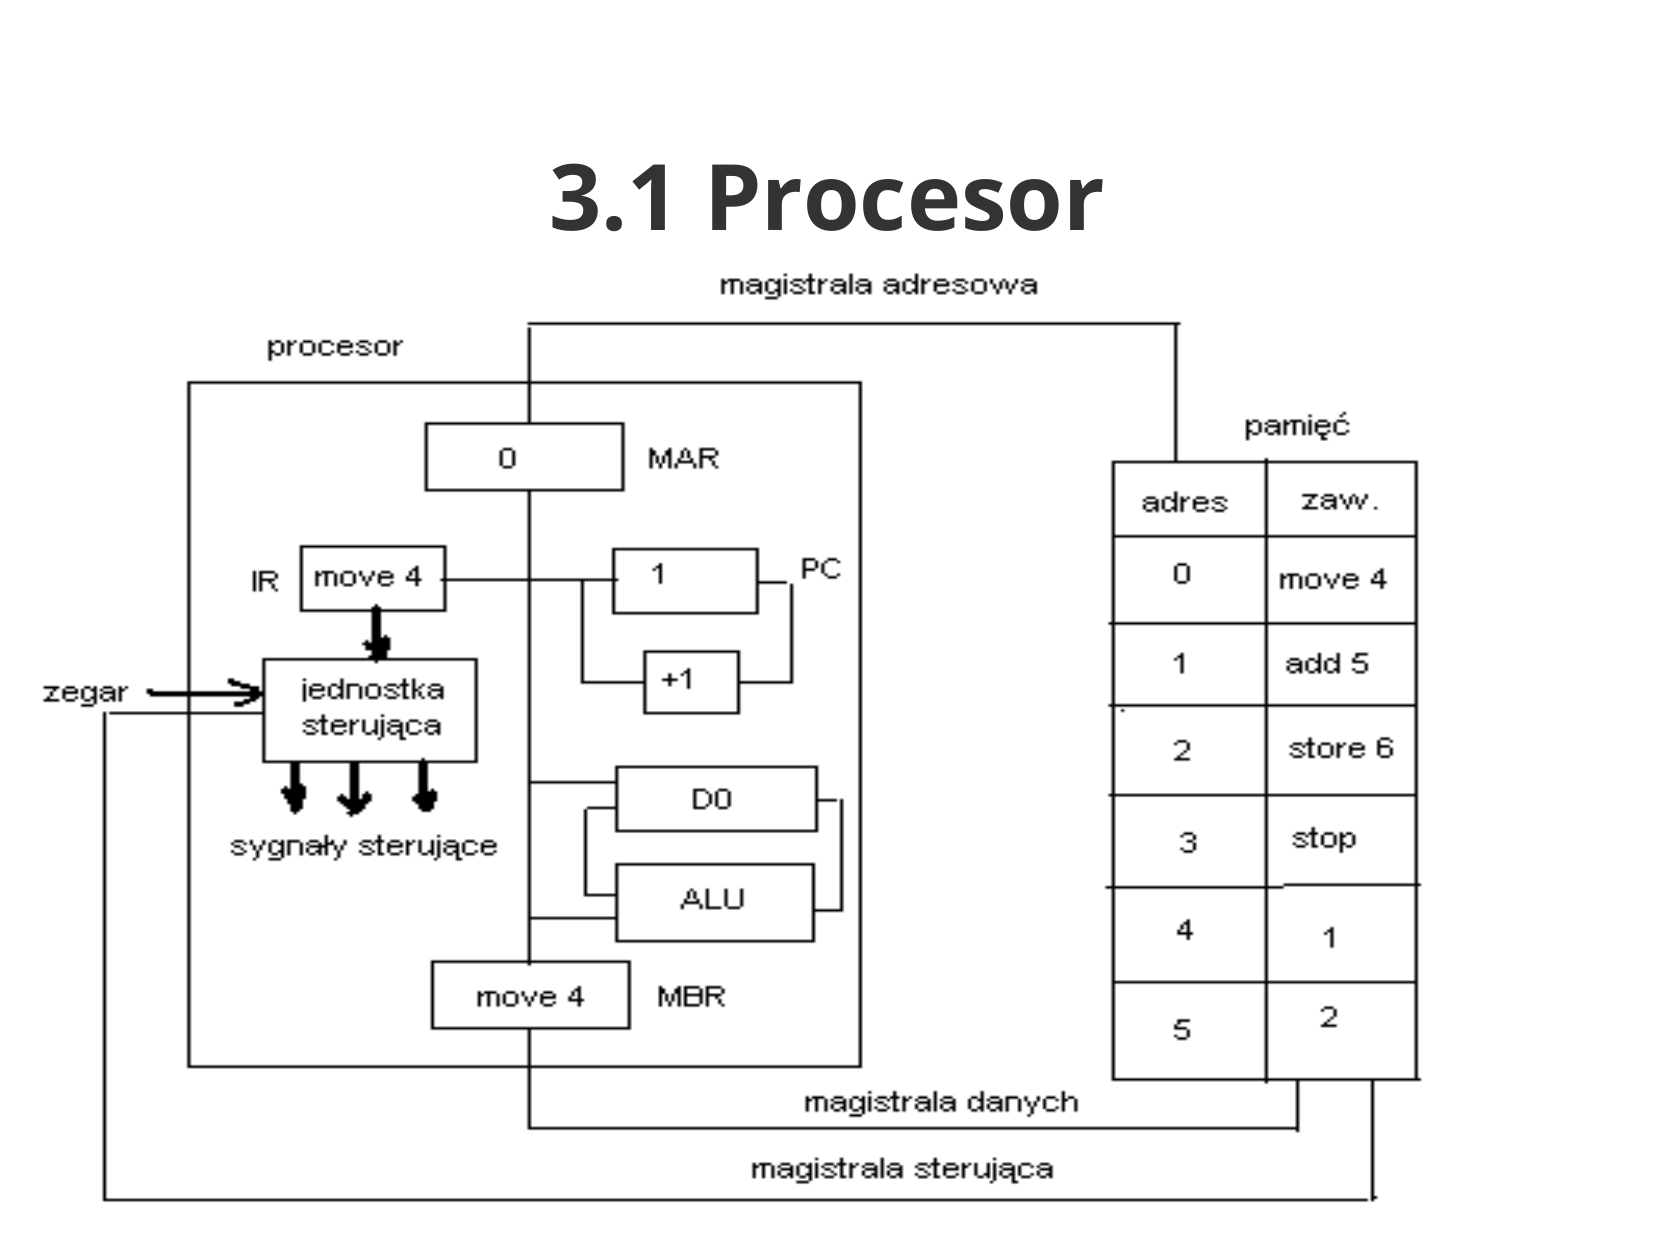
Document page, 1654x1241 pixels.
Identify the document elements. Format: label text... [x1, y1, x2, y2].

picture [26, 236, 1625, 1220]
title 3.1 Procesor [121, 91, 1534, 236]
